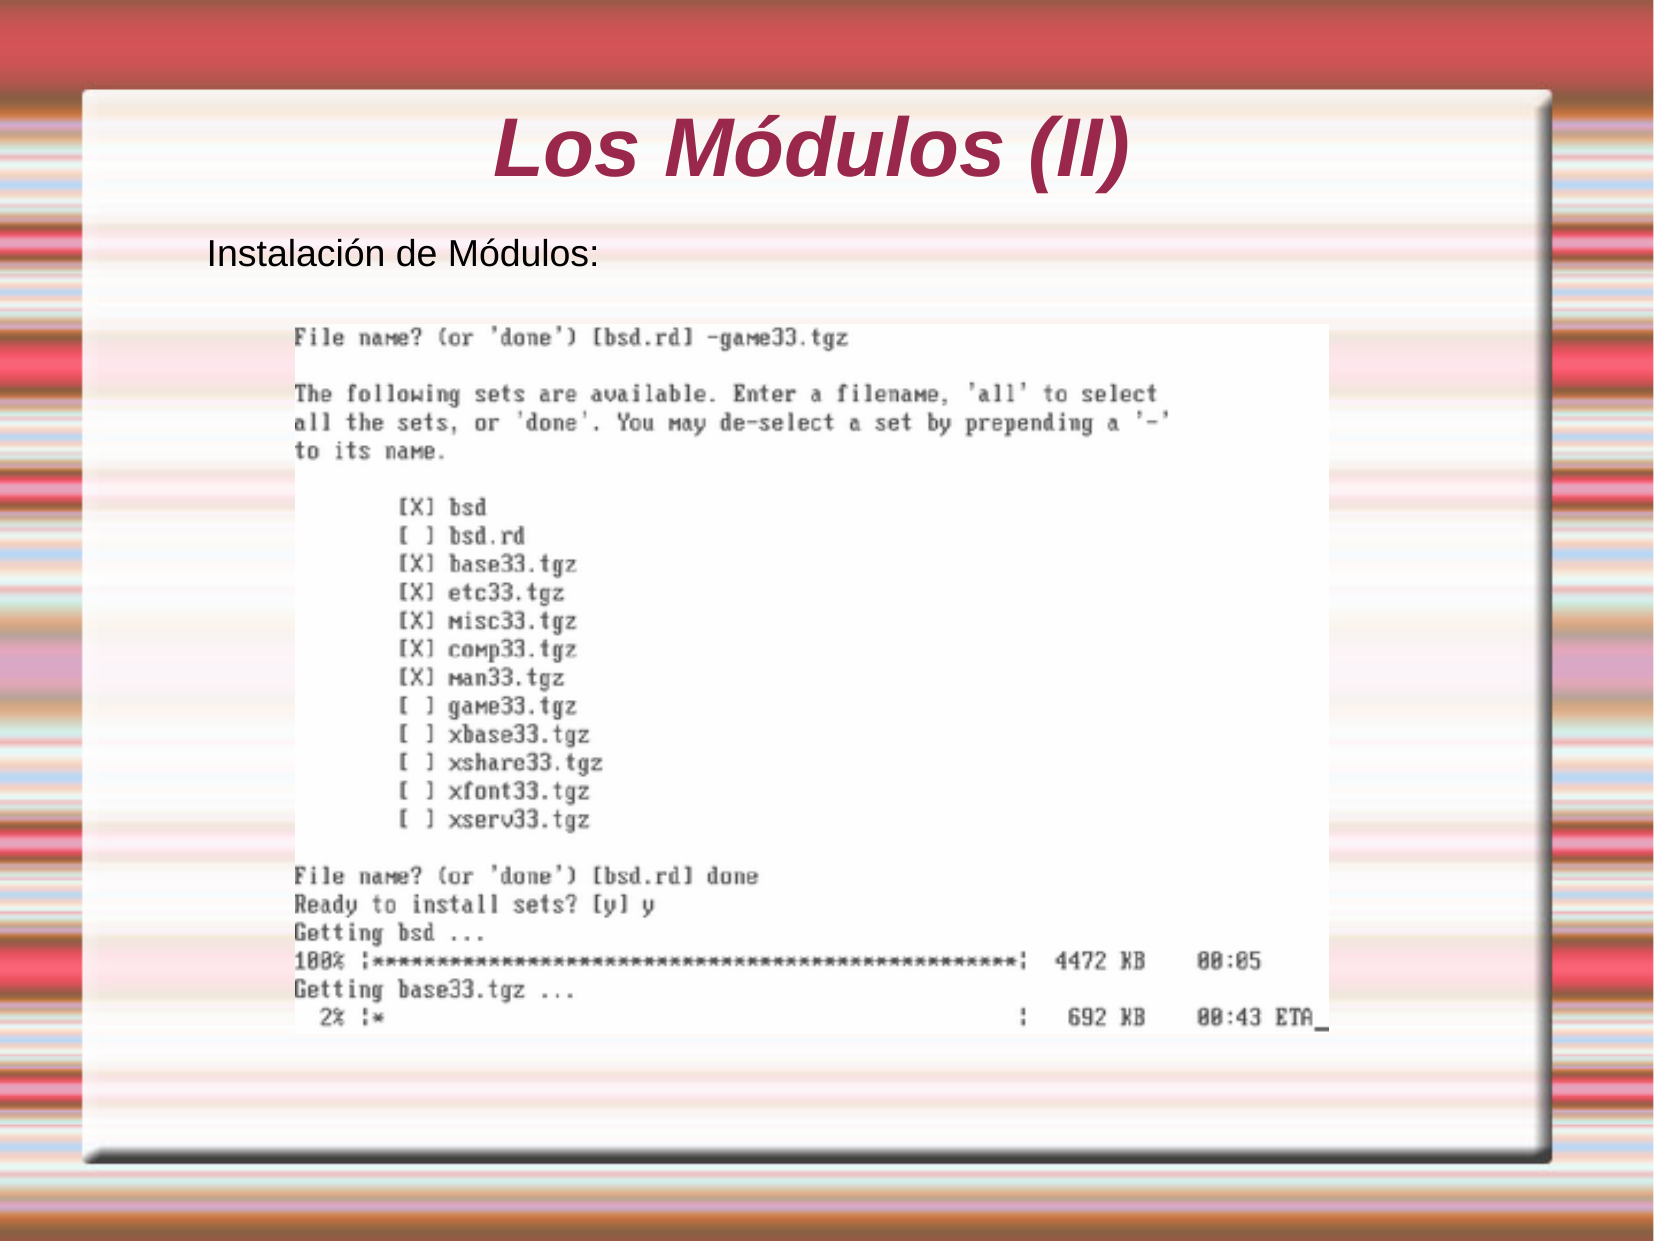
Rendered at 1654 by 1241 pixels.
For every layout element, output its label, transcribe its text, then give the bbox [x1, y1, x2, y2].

title Los Módulos (II) [88, 88, 1536, 207]
text_box Instalación de Módulos: [206, 232, 650, 278]
picture [0, 0, 1654, 1241]
